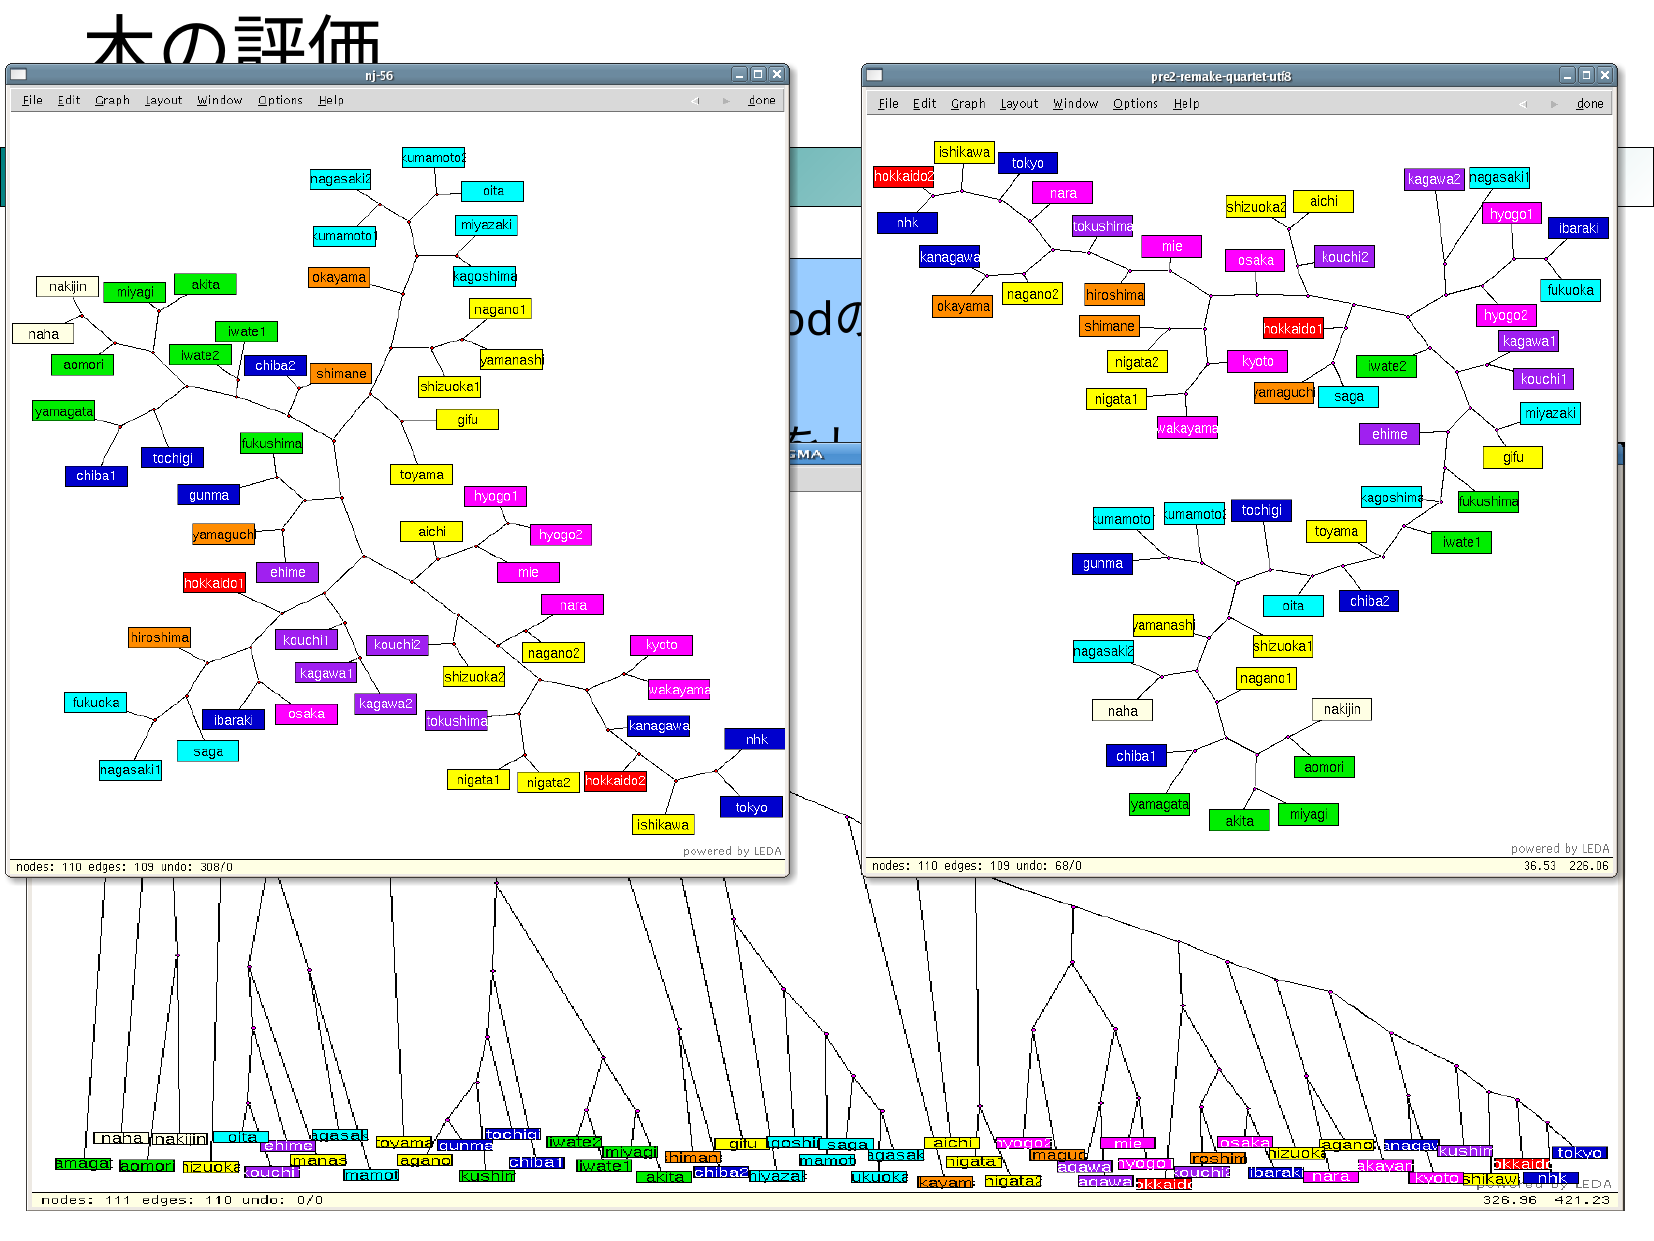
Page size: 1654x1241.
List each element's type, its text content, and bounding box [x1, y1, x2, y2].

picture [0, 58, 1626, 1211]
title 木の評価 [82, 17, 1571, 180]
text_box NJ、UPGMA、Quartet Methodの三種類でグラフを作成 三種類のどれがより良い分類をしているか分からない。 [798, 258, 856, 442]
